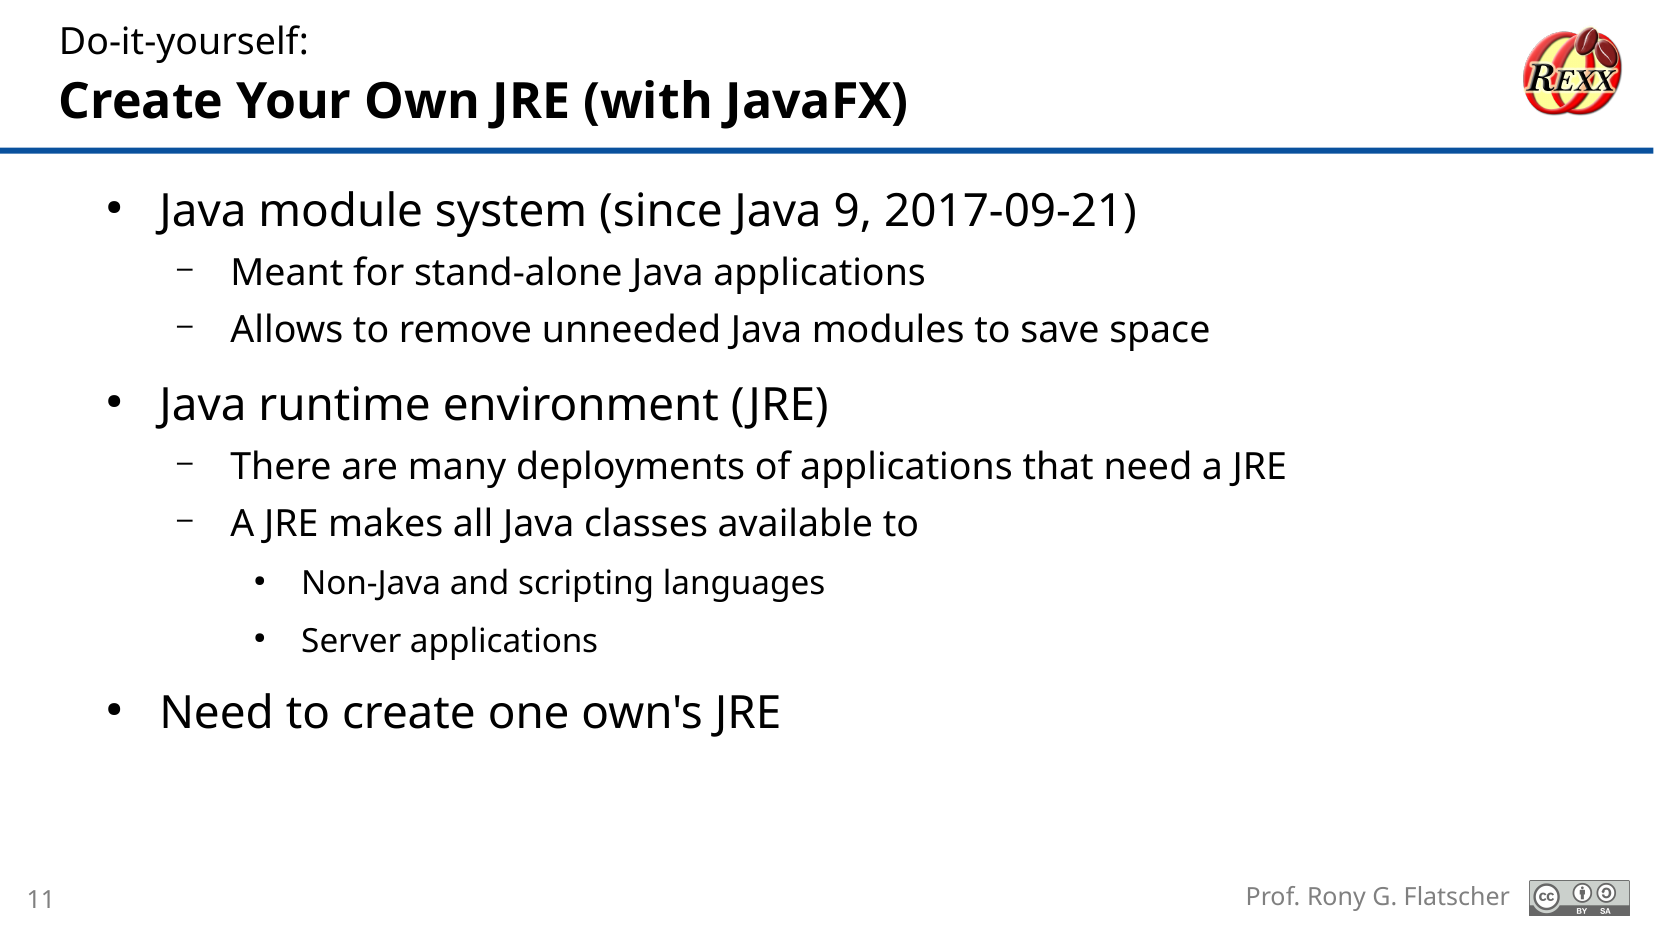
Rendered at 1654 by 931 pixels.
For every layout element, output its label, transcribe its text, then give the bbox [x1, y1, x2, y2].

title Do-it-yourself: Create Your Own JRE (with JavaFX) [0, 0, 1625, 148]
list Java module system (since Java 9, 2017-09-21) Meant for stand-alone Java applications Allows to remove unneeded Java modules to save space Java runtime environment (JRE) There are many deployments of applications that need a JRE A JRE makes all Java classes available to Non-Java and scripting languages Server applications Need to create one own's JRE [88, 177, 1577, 857]
